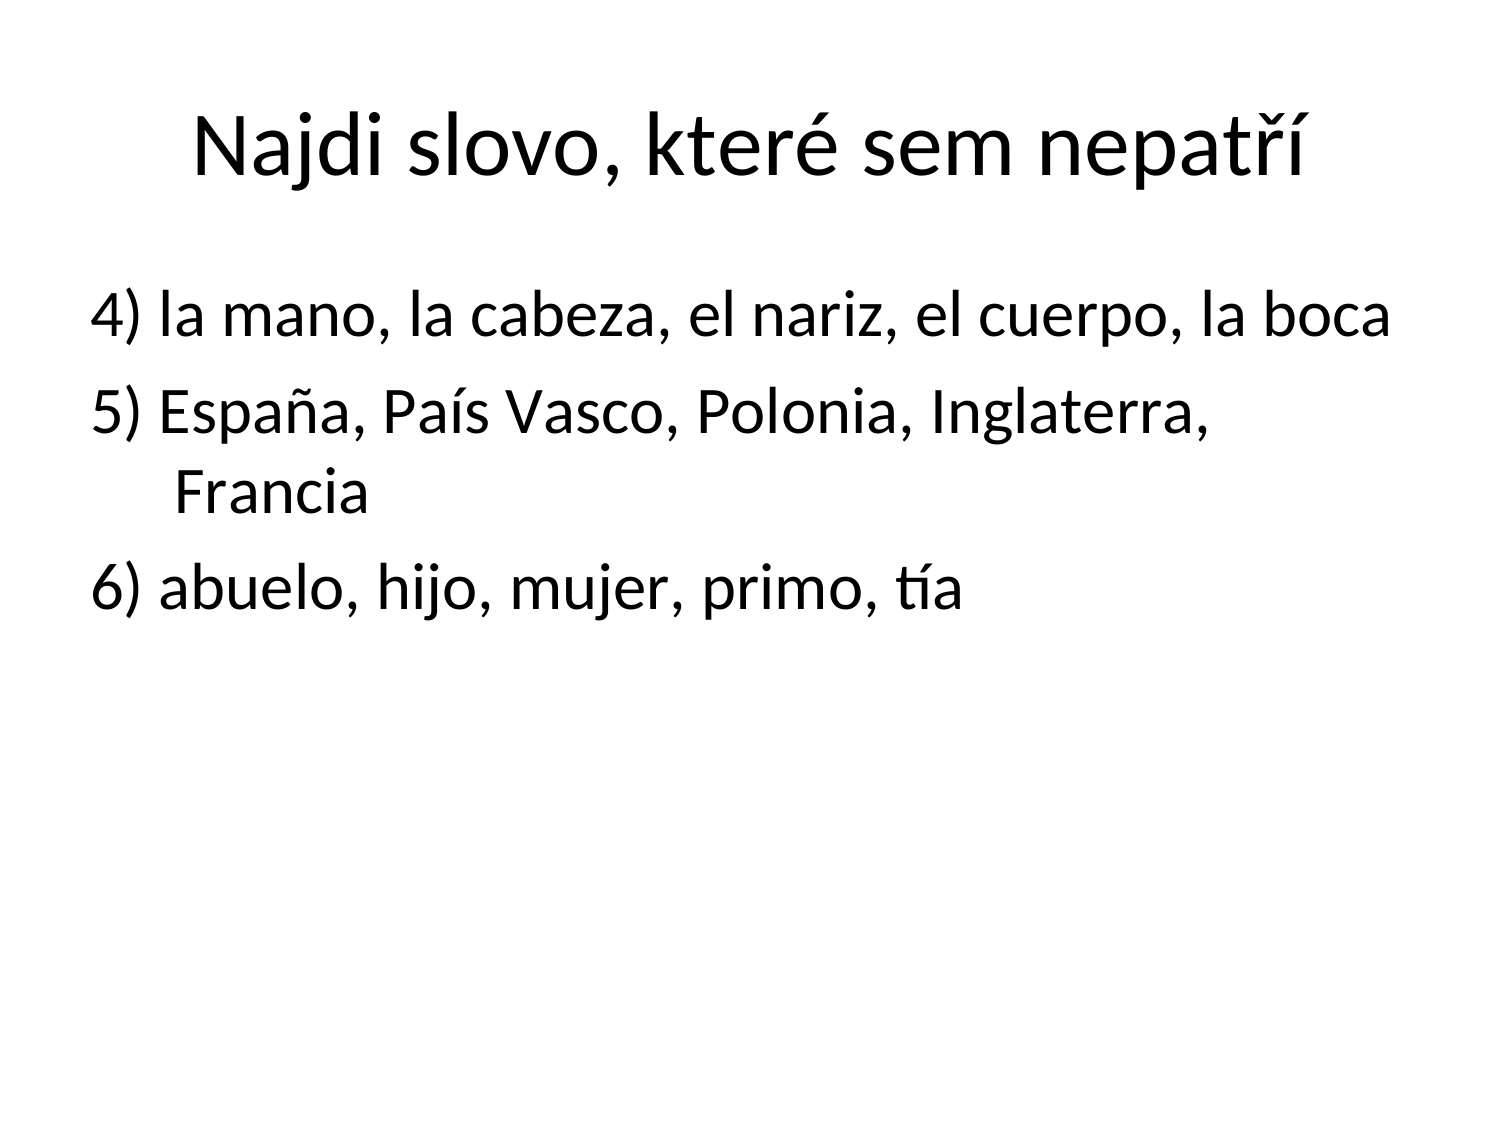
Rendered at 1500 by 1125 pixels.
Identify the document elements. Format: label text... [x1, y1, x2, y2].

title Najdi slovo, které sem nepatří [75, 45, 1426, 233]
list 4) la mano, la cabeza, el nariz, el cuerpo, la boca 5) España, País Vasco, Polonia, Inglaterra, Francia 6) abuelo, hijo, mujer, primo, tía [75, 262, 1426, 1006]
